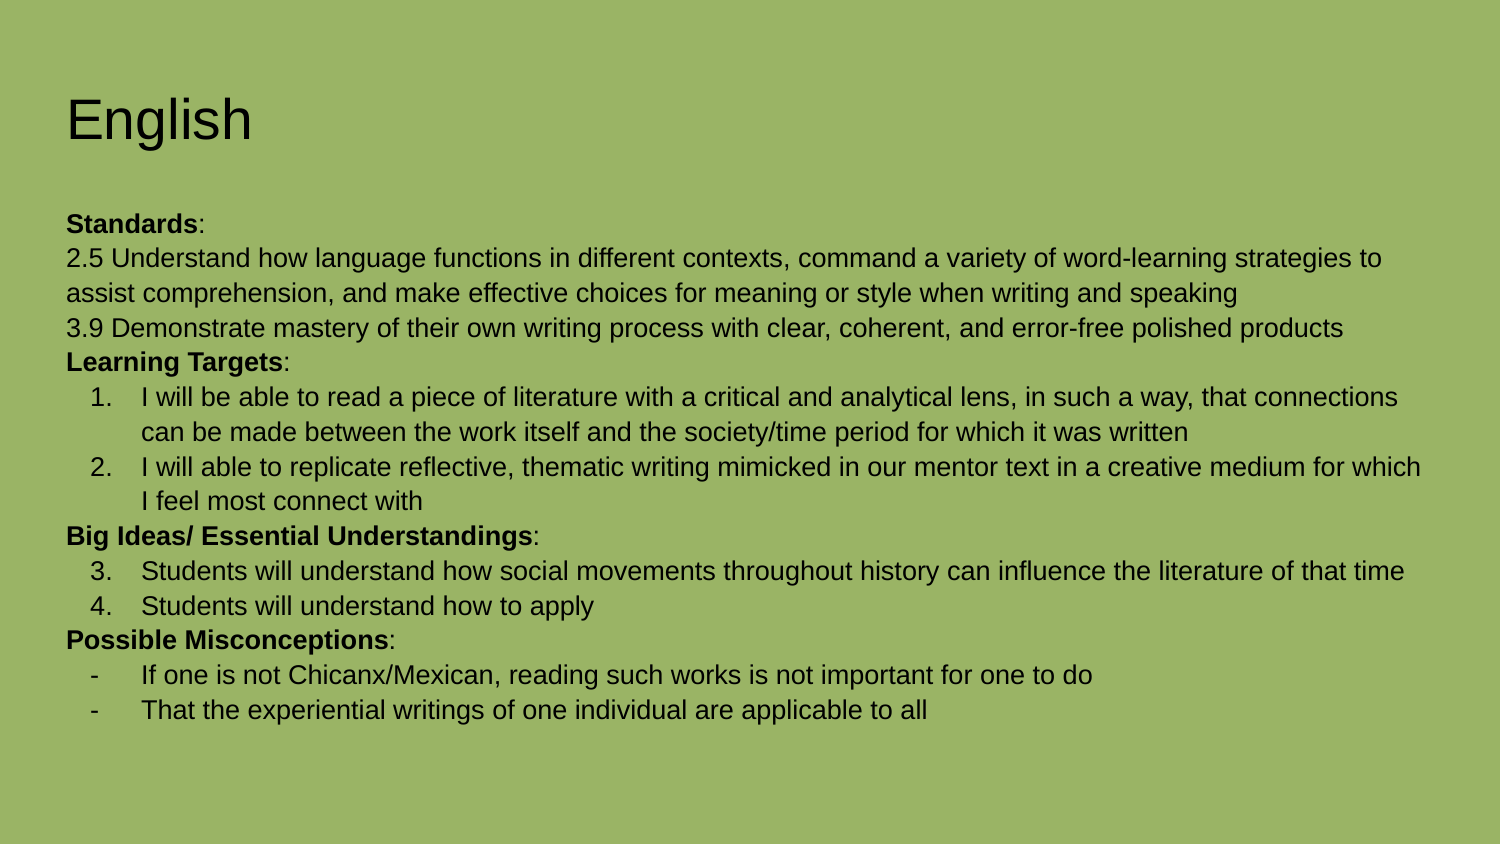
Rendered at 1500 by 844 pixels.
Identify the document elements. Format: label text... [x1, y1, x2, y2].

title English [51, 72, 1449, 167]
list Standards: 2.5 Understand how language functions in different contexts, command a variety of word-learning strategies to assist comprehension, and make effective choices for meaning or style when writing and speaking 3.9 Demonstrate mastery of their own writing process with clear, coherent, and error-free polished products Learning Targets: I will be able to read a piece of literature with a critical and analytical lens, in such a way, that connections can be made between the work itself and the society/time period for which it was written I will able to replicate reflective, thematic writing mimicked in our mentor text in a creative medium for which I feel most connect with Big Ideas/ Essential Understandings: Students will understand how social movements throughout history can influence the literature of that time Students will understand how to apply Possible Misconceptions: If one is not Chicanx/Mexican, reading such works is not important for one to do That the experiential writings of one individual are applicable to all [51, 189, 1449, 750]
